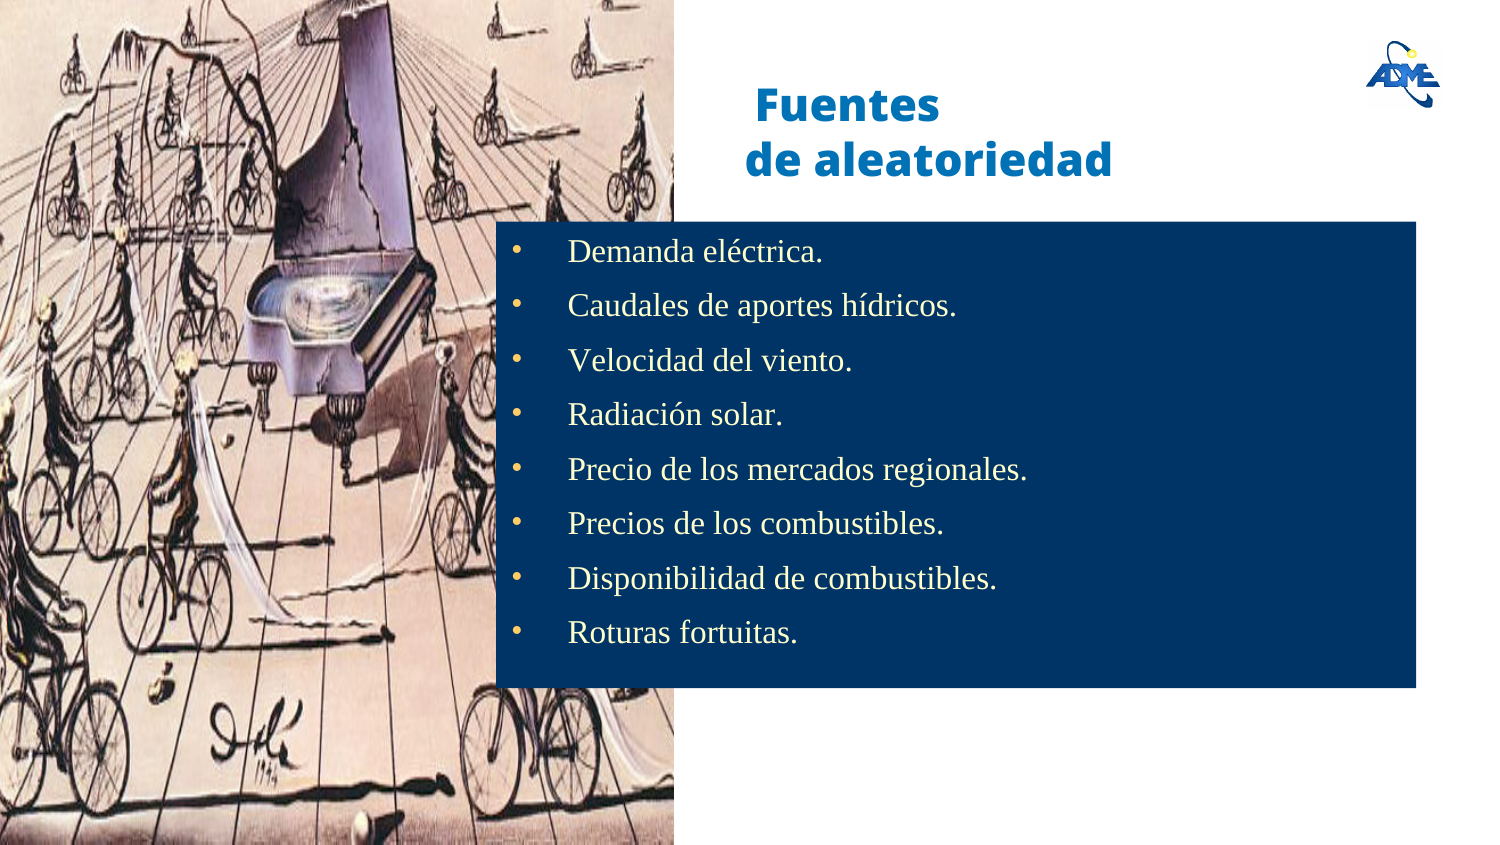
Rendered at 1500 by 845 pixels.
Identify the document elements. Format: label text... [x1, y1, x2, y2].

picture [0, 0, 674, 845]
text_box Demanda eléctrica. Caudales de aportes hídricos. Velocidad del viento. Radiación solar. Precio de los mercados regionales. Precios de los combustibles. Disponibilidad de combustibles. Roturas fortuitas. [496, 221, 1417, 689]
picture [1366, 41, 1442, 109]
title Fuentes de aleatoriedad [717, 57, 1350, 193]
